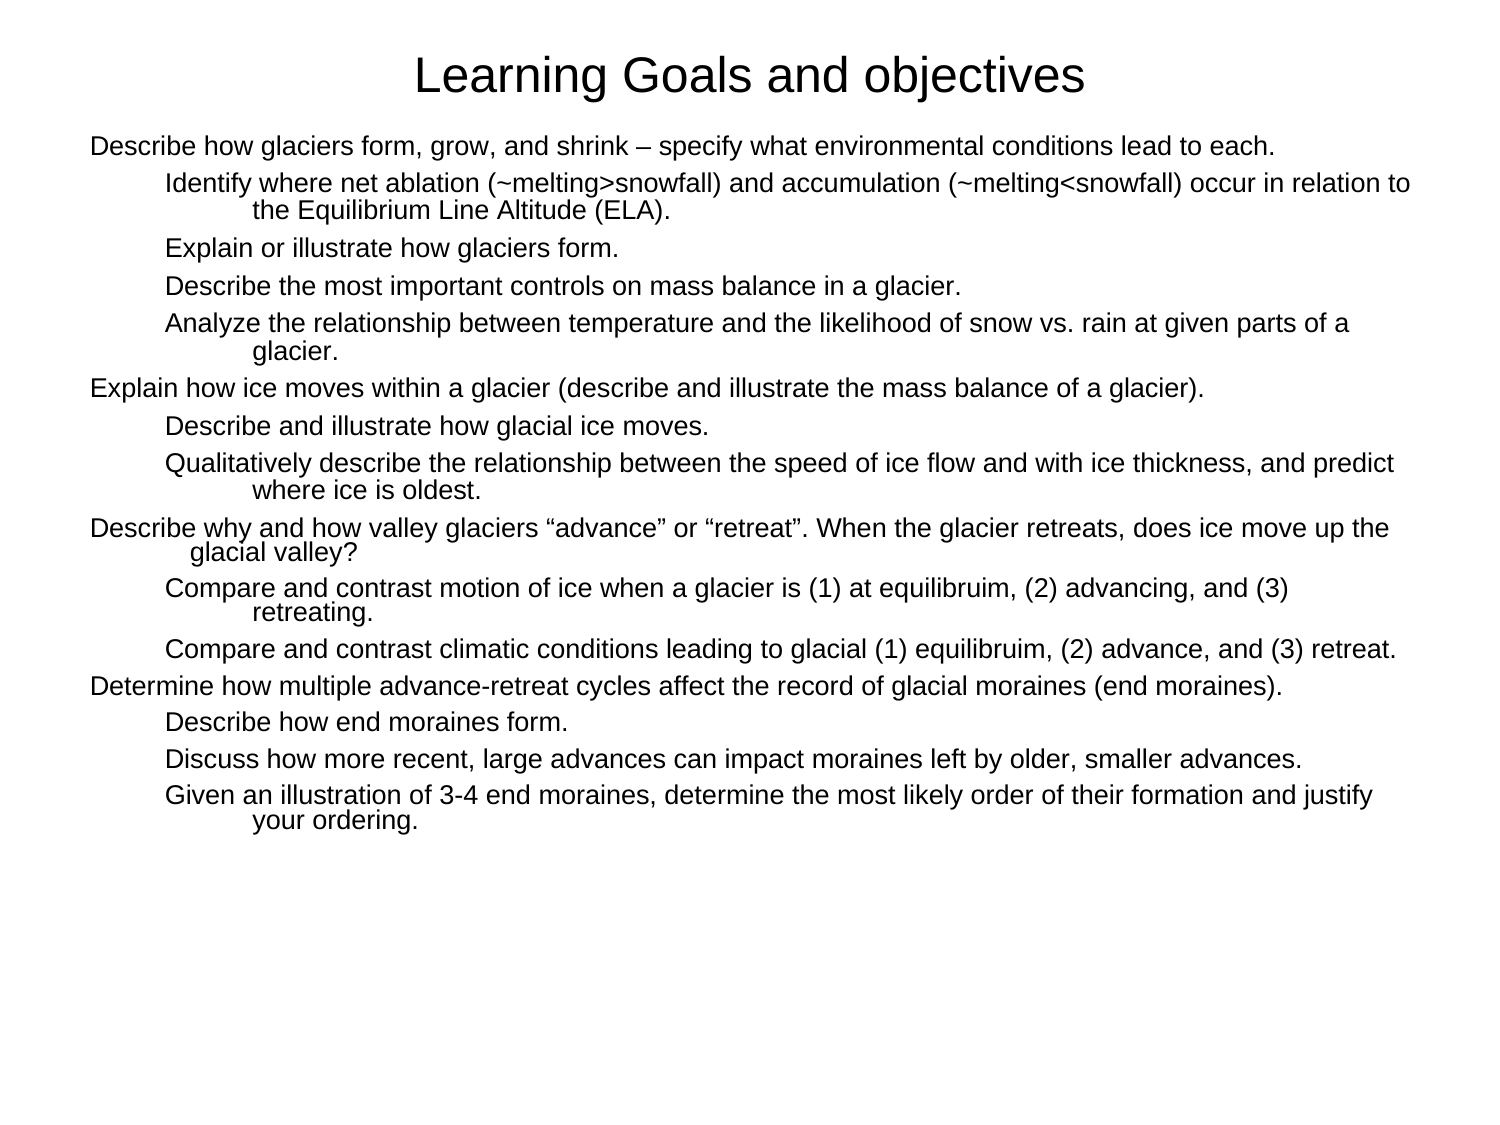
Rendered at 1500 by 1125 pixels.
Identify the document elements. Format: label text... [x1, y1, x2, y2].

list Describe how glaciers form, grow, and shrink – specify what environmental conditions lead to each. Identify where net ablation (~melting>snowfall) and accumulation (~melting<snowfall) occur in relation to the Equilibrium Line Altitude (ELA). Explain or illustrate how glaciers form. Describe the most important controls on mass balance in a glacier. Analyze the relationship between temperature and the likelihood of snow vs. rain at given parts of a glacier. Explain how ice moves within a glacier (describe and illustrate the mass balance of a glacier). Describe and illustrate how glacial ice moves. Qualitatively describe the relationship between the speed of ice flow and with ice thickness, and predict where ice is oldest. Describe why and how valley glaciers “advance” or “retreat”. When the glacier retreats, does ice move up the glacial valley? Compare and contrast motion of ice when a glacier is (1) at equilibruim, (2) advancing, and (3) retreating. Compare and contrast climatic conditions leading to glacial (1) equilibruim, (2) advance, and (3) retreat. Determine how multiple advance-retreat cycles affect the record of glacial moraines (end moraines). Describe how end moraines form. Discuss how more recent, large advances can impact moraines left by older, smaller advances. Given an illustration of 3-4 end moraines, determine the most likely order of their formation and justify your ordering. [75, 125, 1426, 1103]
title Learning Goals and objectives [75, 0, 1426, 125]
